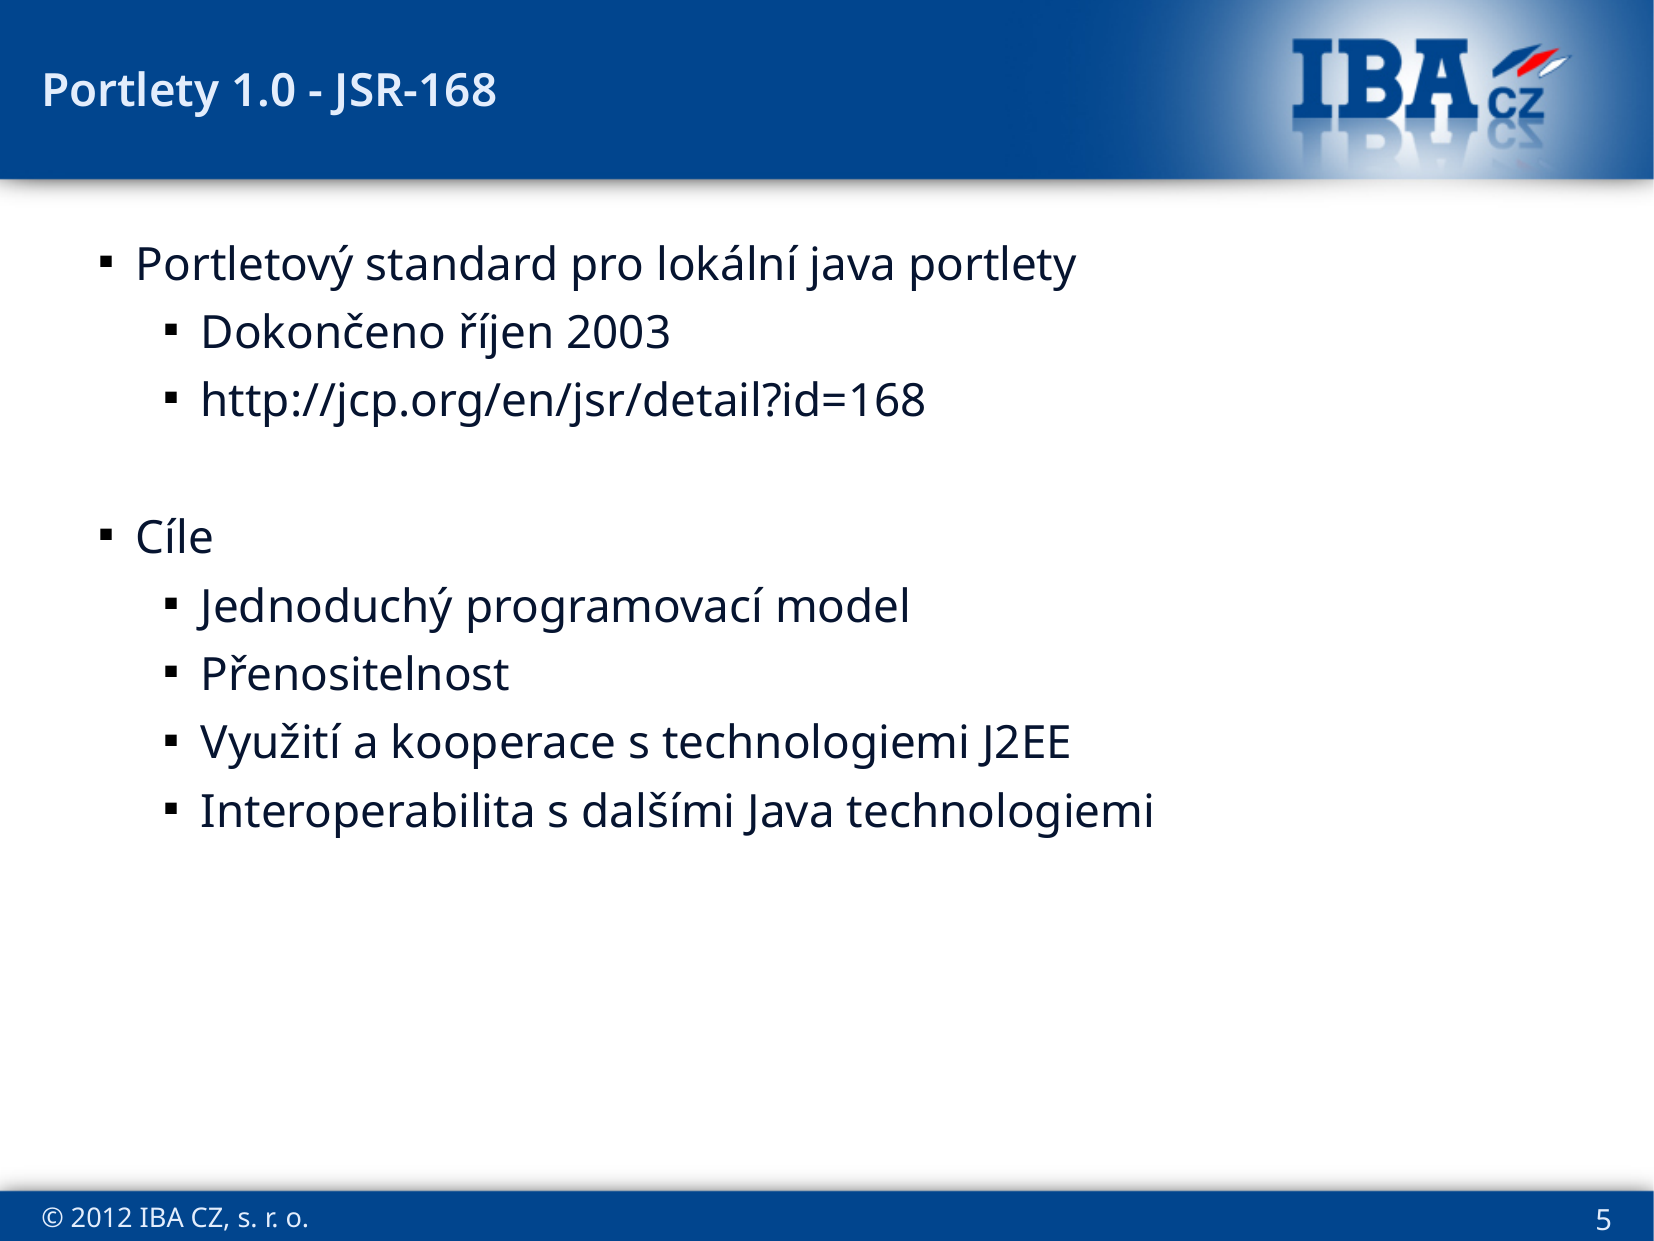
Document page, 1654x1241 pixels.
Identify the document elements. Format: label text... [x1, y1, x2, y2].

title Portlety 1.0 - JSR-168 [41, 7, 1105, 170]
list Portletový standard pro lokální java portlety Dokončeno říjen 2003 http://jcp.org/en/jsr/detail?id=168 Cíle Jednoduchý programovací model Přenositelnost Využití a kooperace s technologiemi J2EE Interoperabilita s dalšími Java technologiemi [82, 231, 1571, 1137]
picture [0, 0, 1654, 1241]
